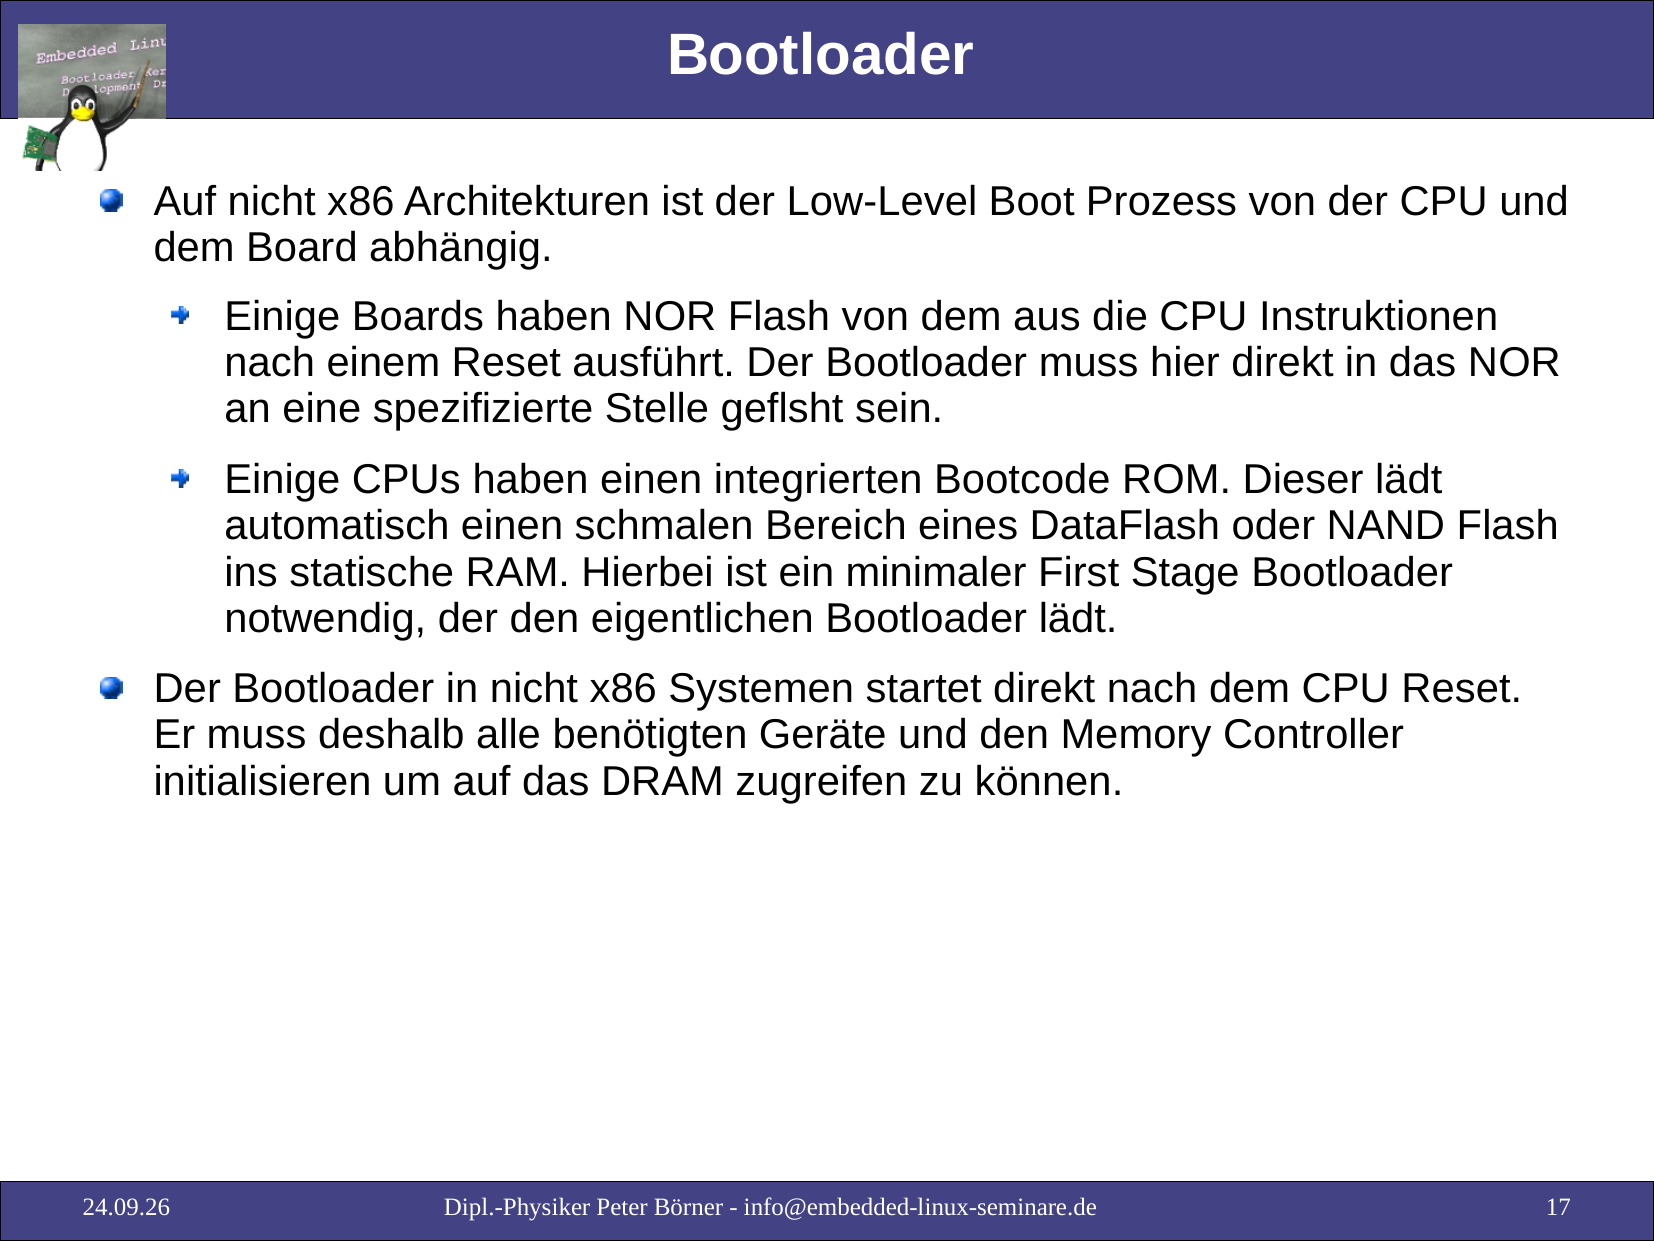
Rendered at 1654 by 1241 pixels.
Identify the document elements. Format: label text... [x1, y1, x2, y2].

picture [18, 24, 166, 171]
title Bootloader [76, 19, 1565, 89]
list Auf nicht x86 Architekturen ist der Low-Level Boot Prozess von der CPU und dem Board abhängig. Einige Boards haben NOR Flash von dem aus die CPU Instruktionen nach einem Reset ausführt. Der Bootloader muss hier direkt in das NOR an eine spezifizierte Stelle geflsht sein. Einige CPUs haben einen integrierten Bootcode ROM. Dieser lädt automatisch einen schmalen Bereich eines DataFlash oder NAND Flash ins statische RAM. Hierbei ist ein minimaler First Stage Bootloader notwendig, der den eigentlichen Bootloader lädt. Der Bootloader in nicht x86 Systemen startet direkt nach dem CPU Reset. Er muss deshalb alle benötigten Geräte und den Memory Controller initialisieren um auf das DRAM zugreifen zu können. [82, 177, 1571, 1149]
